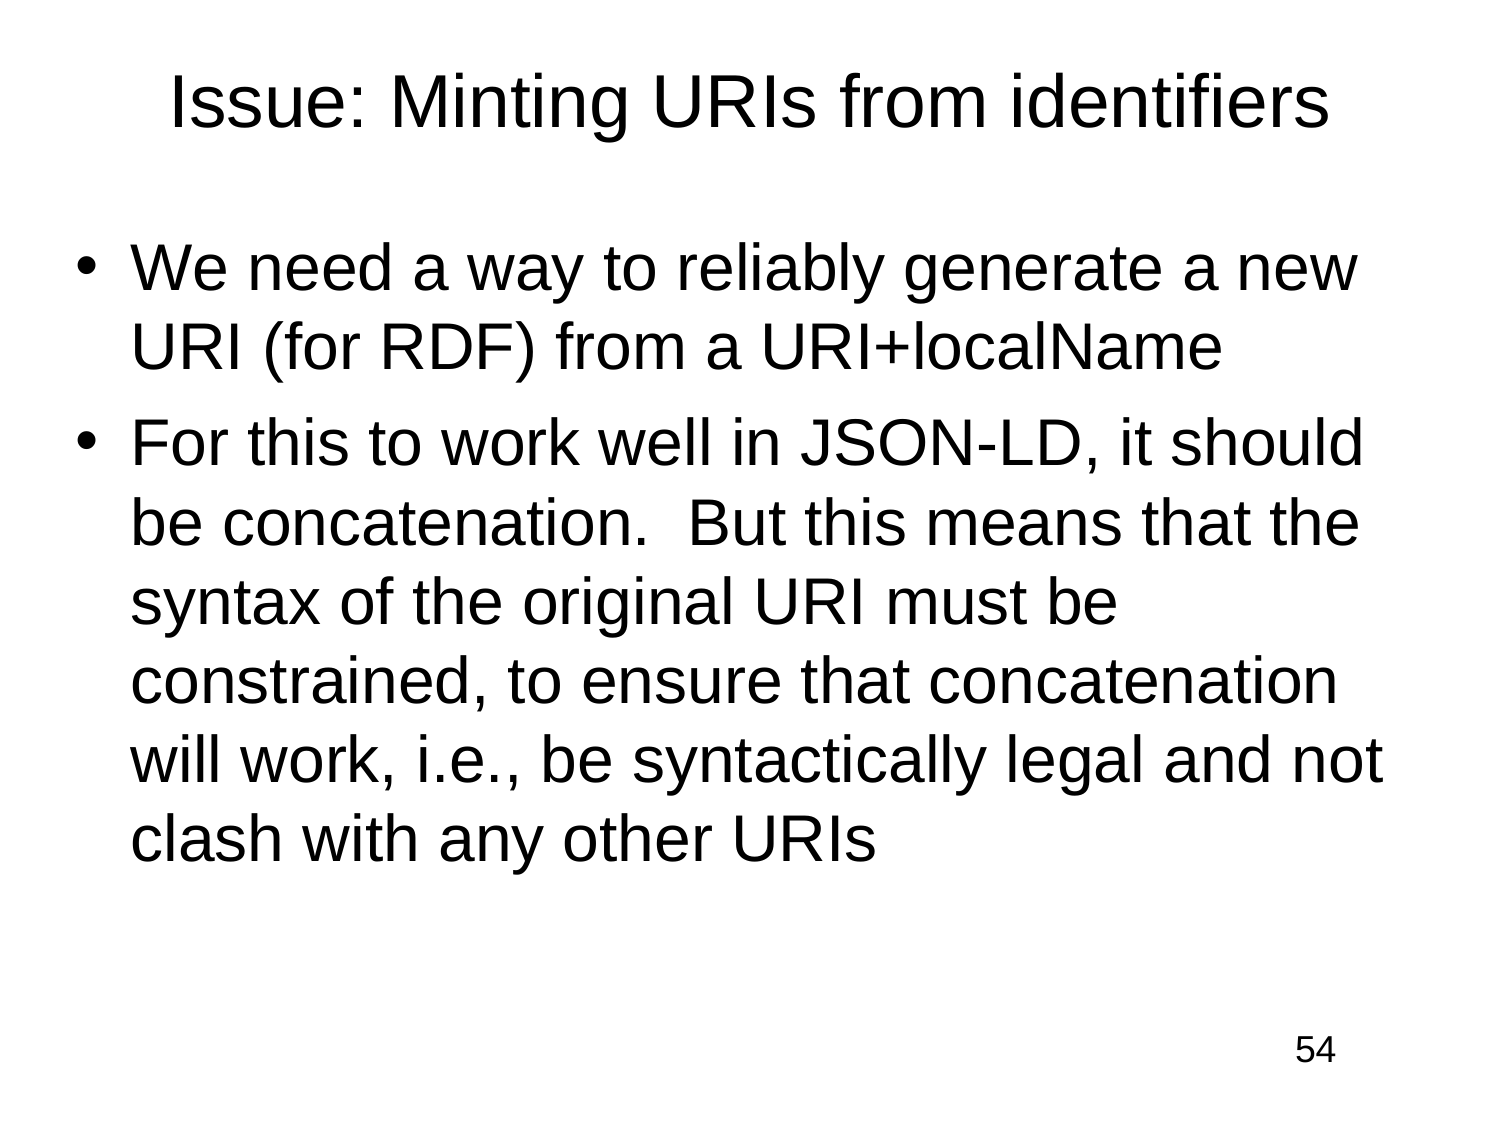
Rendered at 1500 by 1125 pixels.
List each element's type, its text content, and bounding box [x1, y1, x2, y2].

list We need a way to reliably generate a new URI (for RDF) from a URI+localName For this to work well in JSON-LD, it should be concatenation. But this means that the syntax of the original URI must be constrained, to ensure that concatenation will work, i.e., be syntactically legal and not clash with any other URIs [75, 224, 1426, 878]
title Issue: Minting URIs from identifiers [75, 3, 1425, 192]
